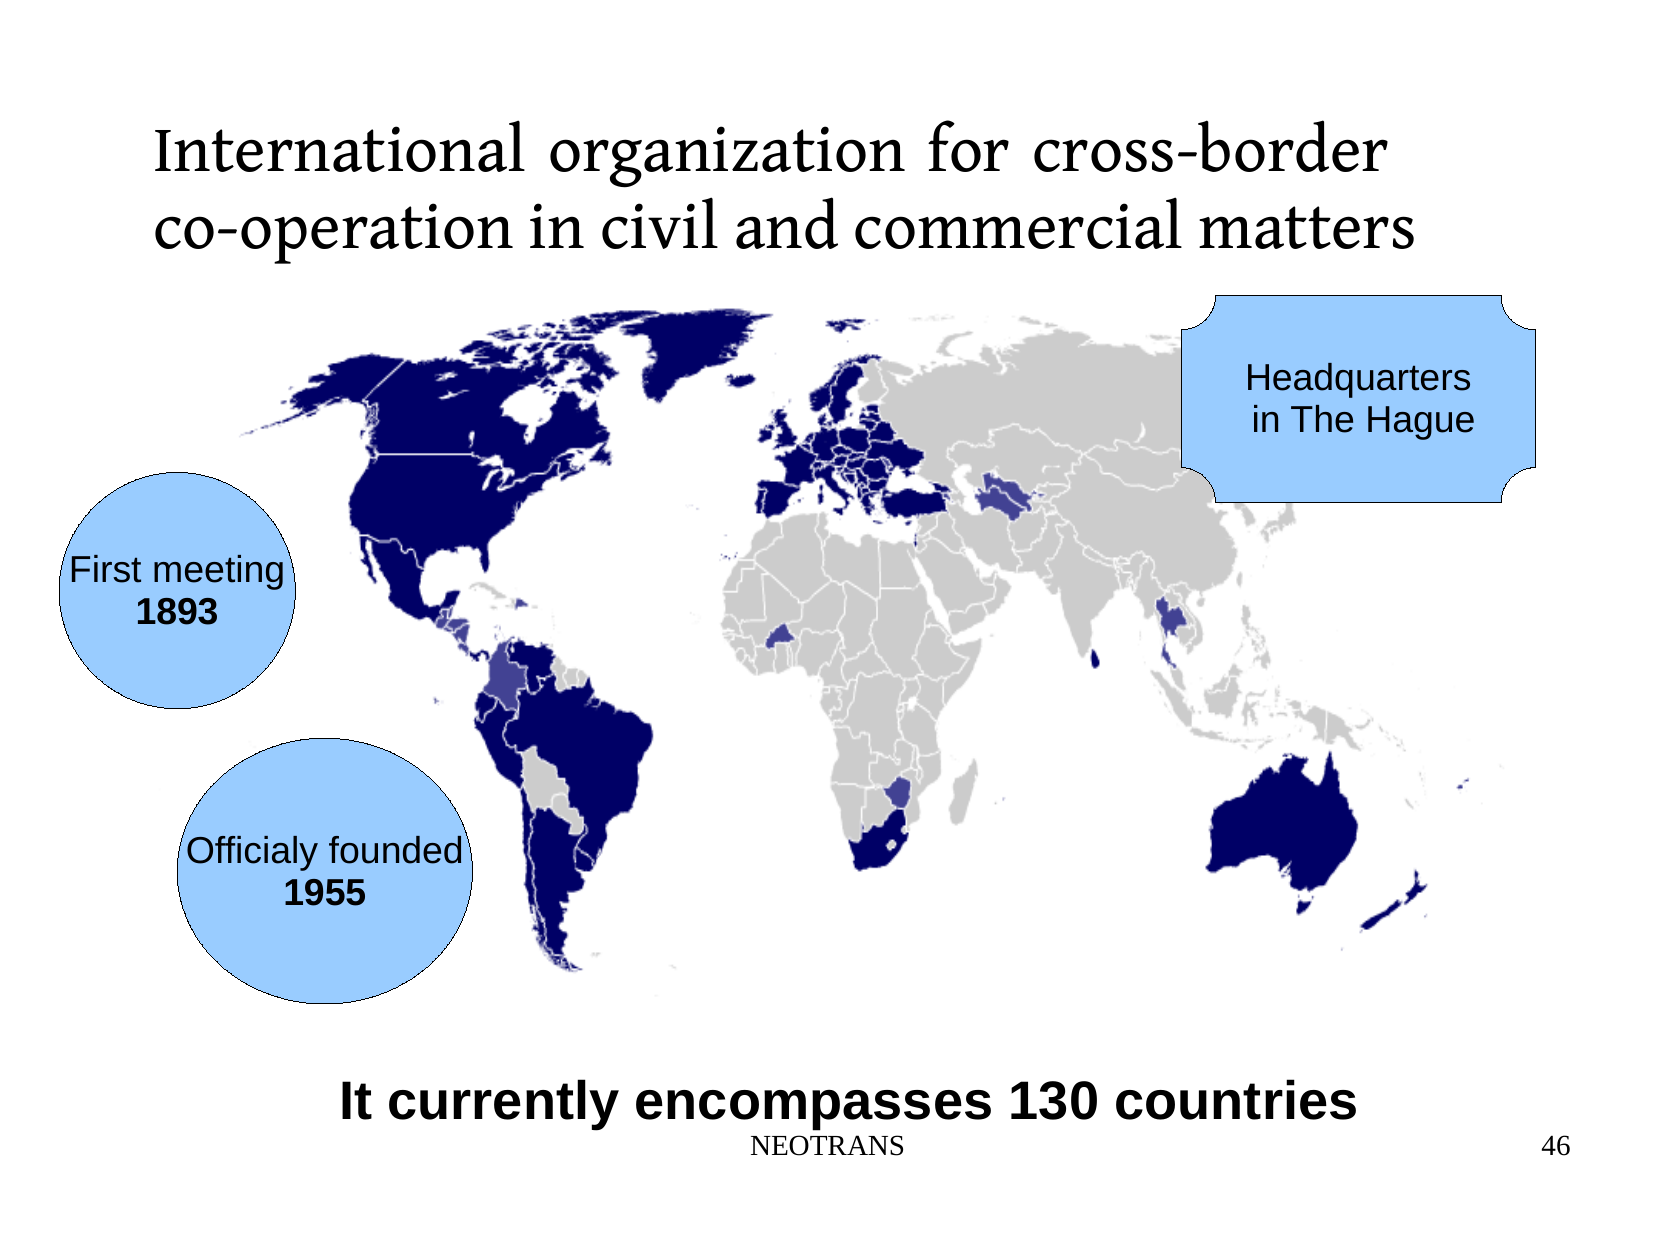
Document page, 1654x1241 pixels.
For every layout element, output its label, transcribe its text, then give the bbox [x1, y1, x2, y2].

text_box Officialy founded 1955 [177, 738, 473, 1004]
list International organization for cross-border co-operation in civil and commercial matters [82, 113, 1565, 296]
picture [147, 296, 1506, 1004]
text_box First meeting 1893 [59, 472, 296, 709]
text_box Headquarters in The Hague [1181, 295, 1536, 503]
picture [1502, 296, 1506, 311]
text_box It currently encompasses 130 countries [324, 1062, 1447, 1140]
